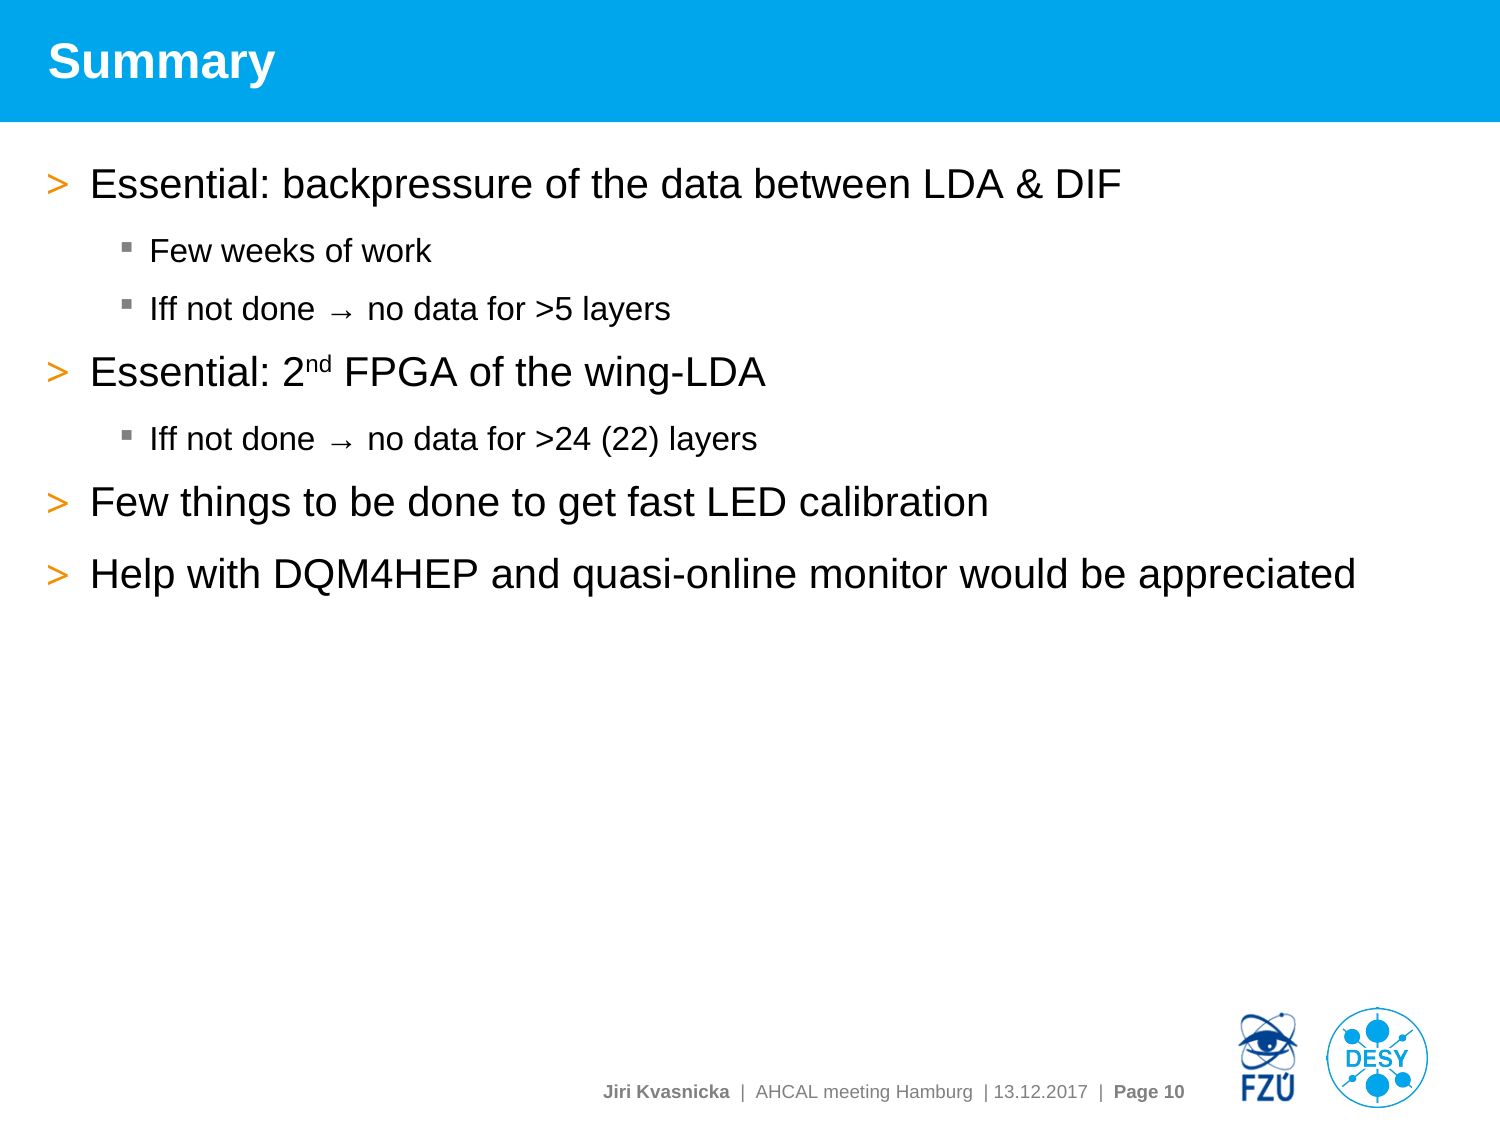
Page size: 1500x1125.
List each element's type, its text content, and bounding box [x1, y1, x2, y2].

list Essential: backpressure of the data between LDA & DIF Few weeks of work Iff not done → no data for >5 layers Essential: 2nd FPGA of the wing-LDA Iff not done → no data for >24 (22) layers Few things to be done to get fast LED calibration Help with DQM4HEP and quasi-online monitor would be appreciated [46, 160, 1444, 813]
picture [1215, 1004, 1321, 1110]
title Summary [47, 16, 1446, 107]
picture [1326, 1007, 1428, 1108]
